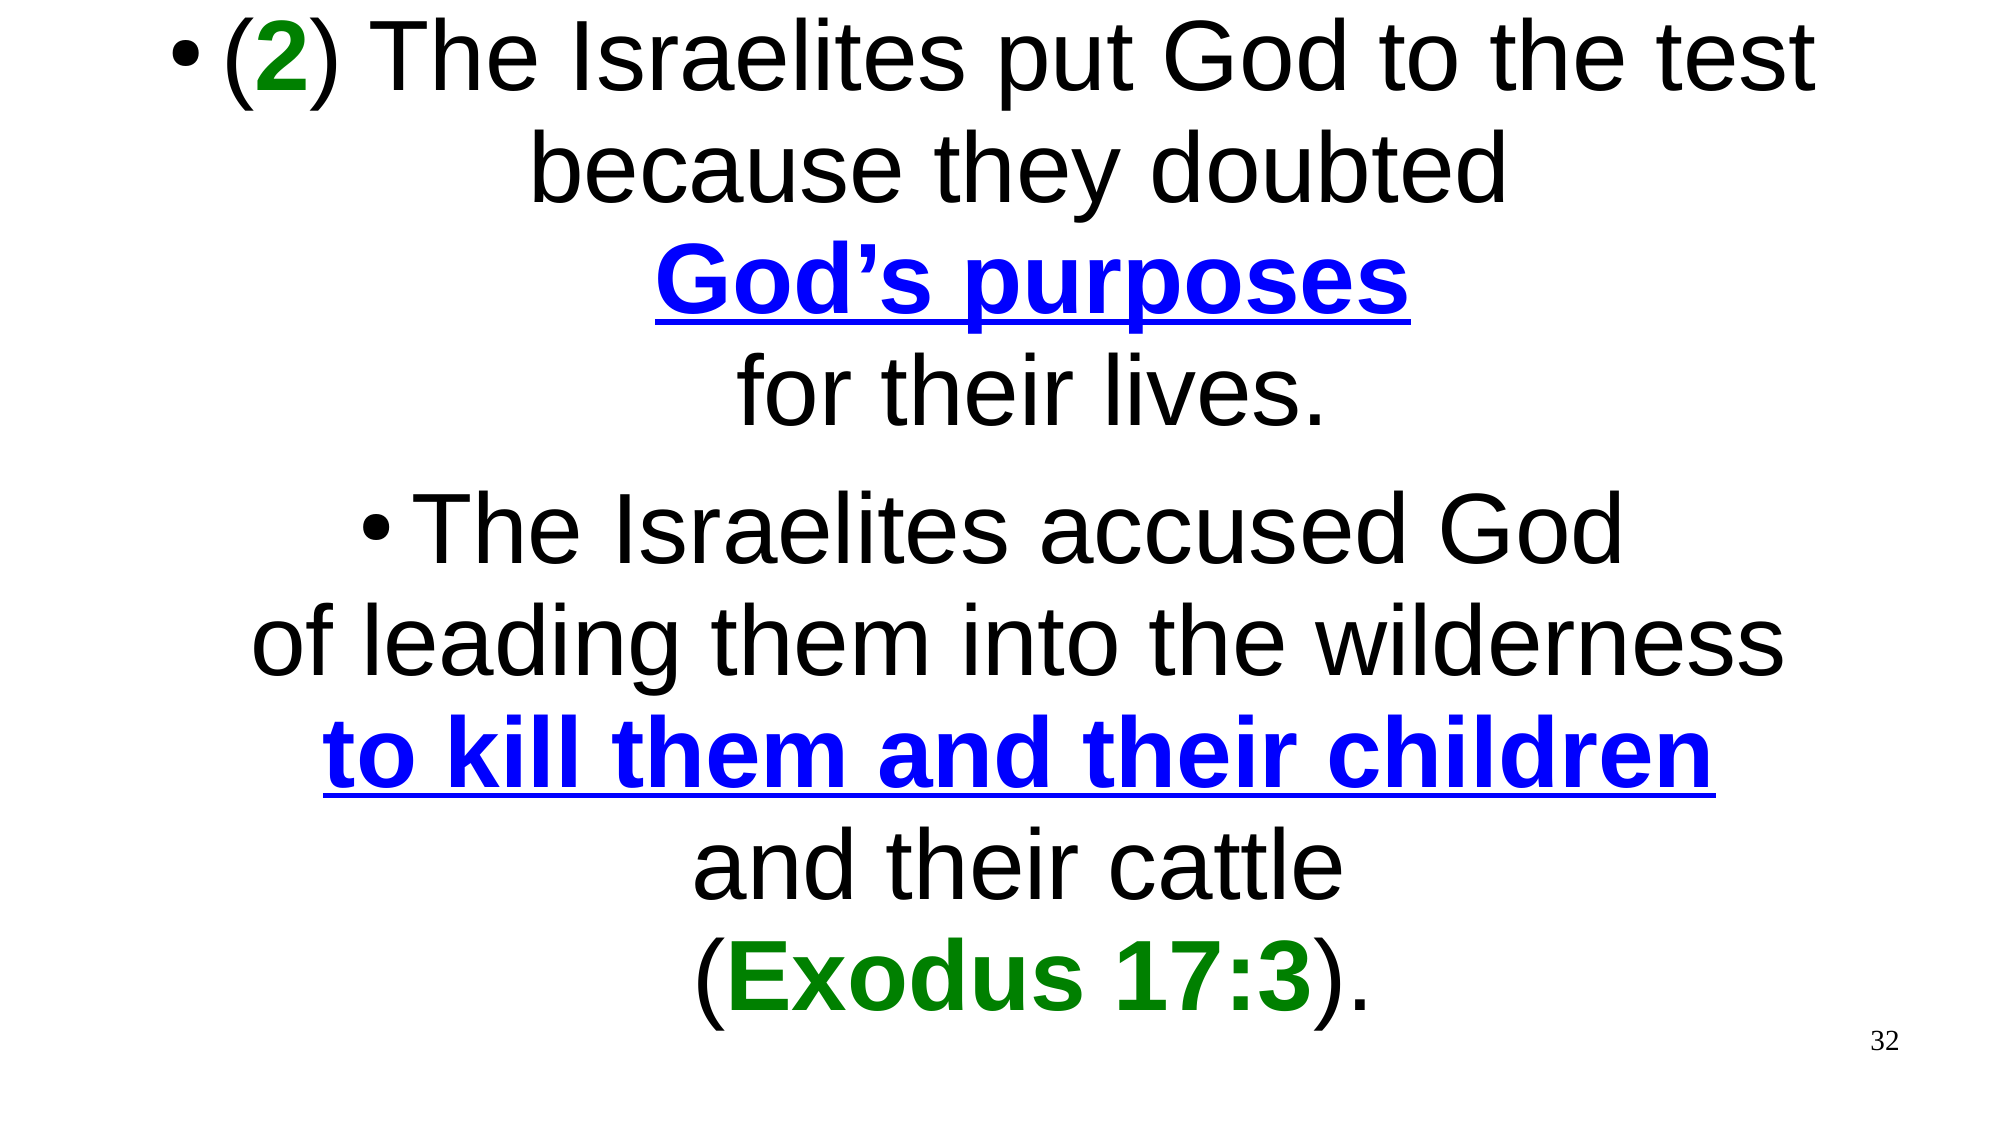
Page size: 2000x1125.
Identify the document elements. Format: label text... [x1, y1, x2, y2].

list (2) The Israelites put God to the test because they doubted God’s purposes for their lives. The Israelites accused God of leading them into the wilderness to kill them and their children and their cattle (Exodus 17:3). [0, 0, 1996, 1123]
